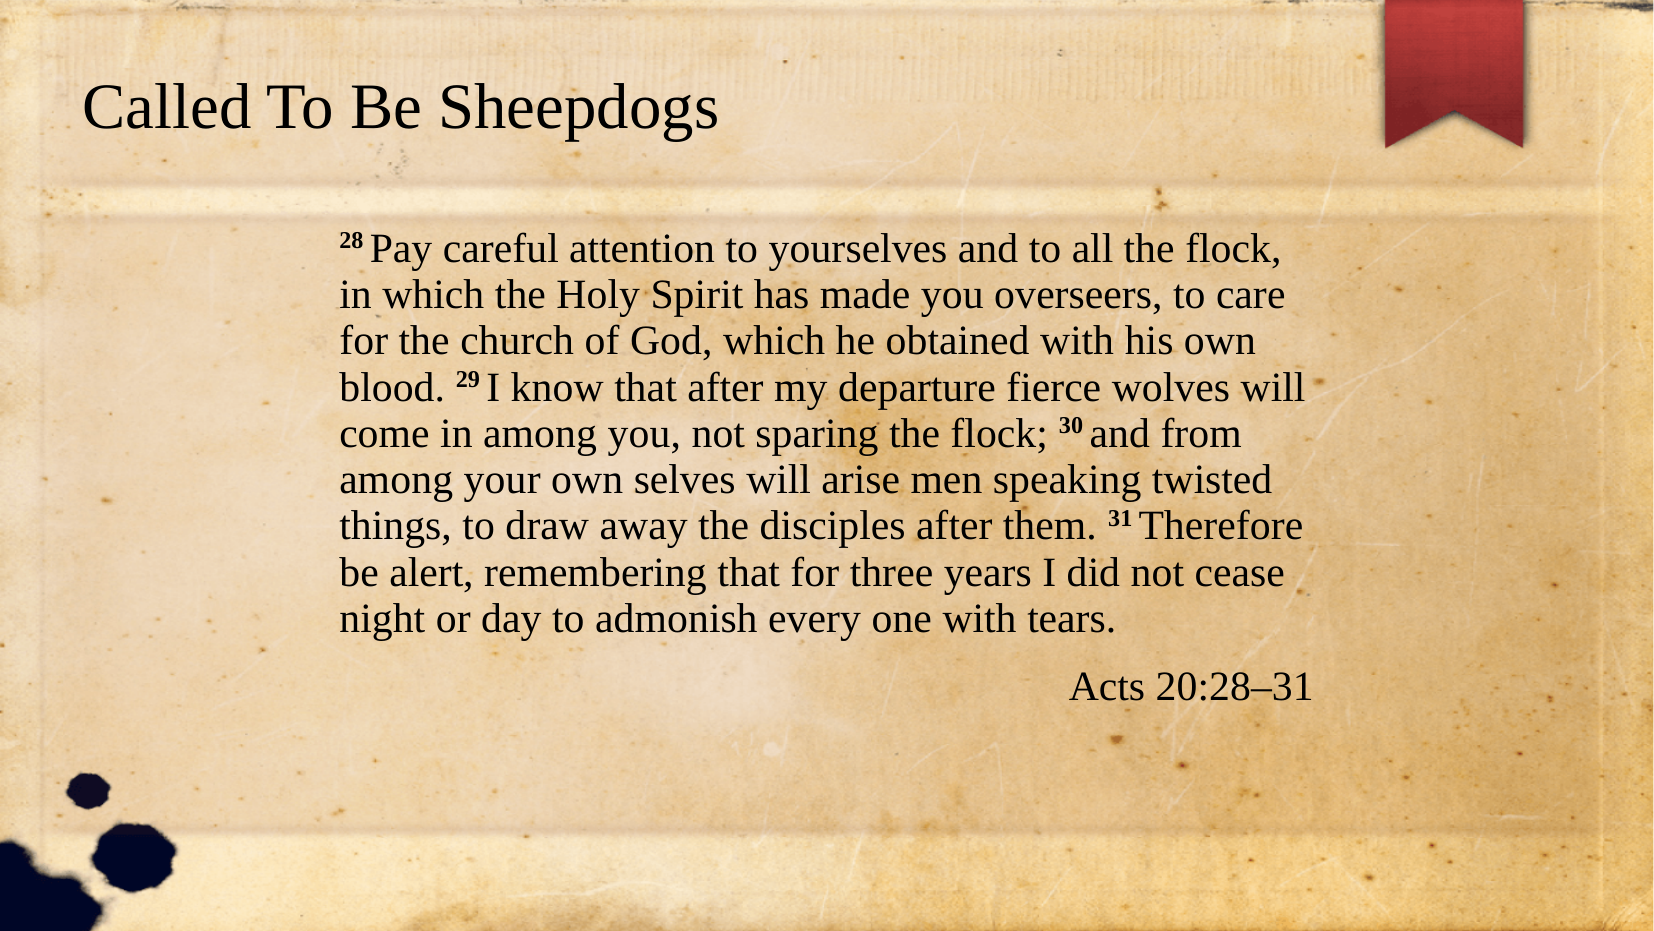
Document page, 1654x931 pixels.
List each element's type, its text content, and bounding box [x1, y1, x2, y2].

title Called To Be Sheepdogs [82, 37, 1347, 178]
picture [0, 0, 1654, 931]
list 28 Pay careful attention to yourselves and to all the flock, in which the Holy Spirit has made you overseers, to care for the church of God, which he obtained with his own blood. 29 I know that after my departure fierce wolves will come in among you, not sparing the flock; 30 and from among your own selves will arise men speaking twisted things, to draw away the disciples after them. 31 Therefore be alert, remembering that for three years I did not cease night or day to admonish every one with tears. Acts 20:28–31 [339, 225, 1315, 811]
